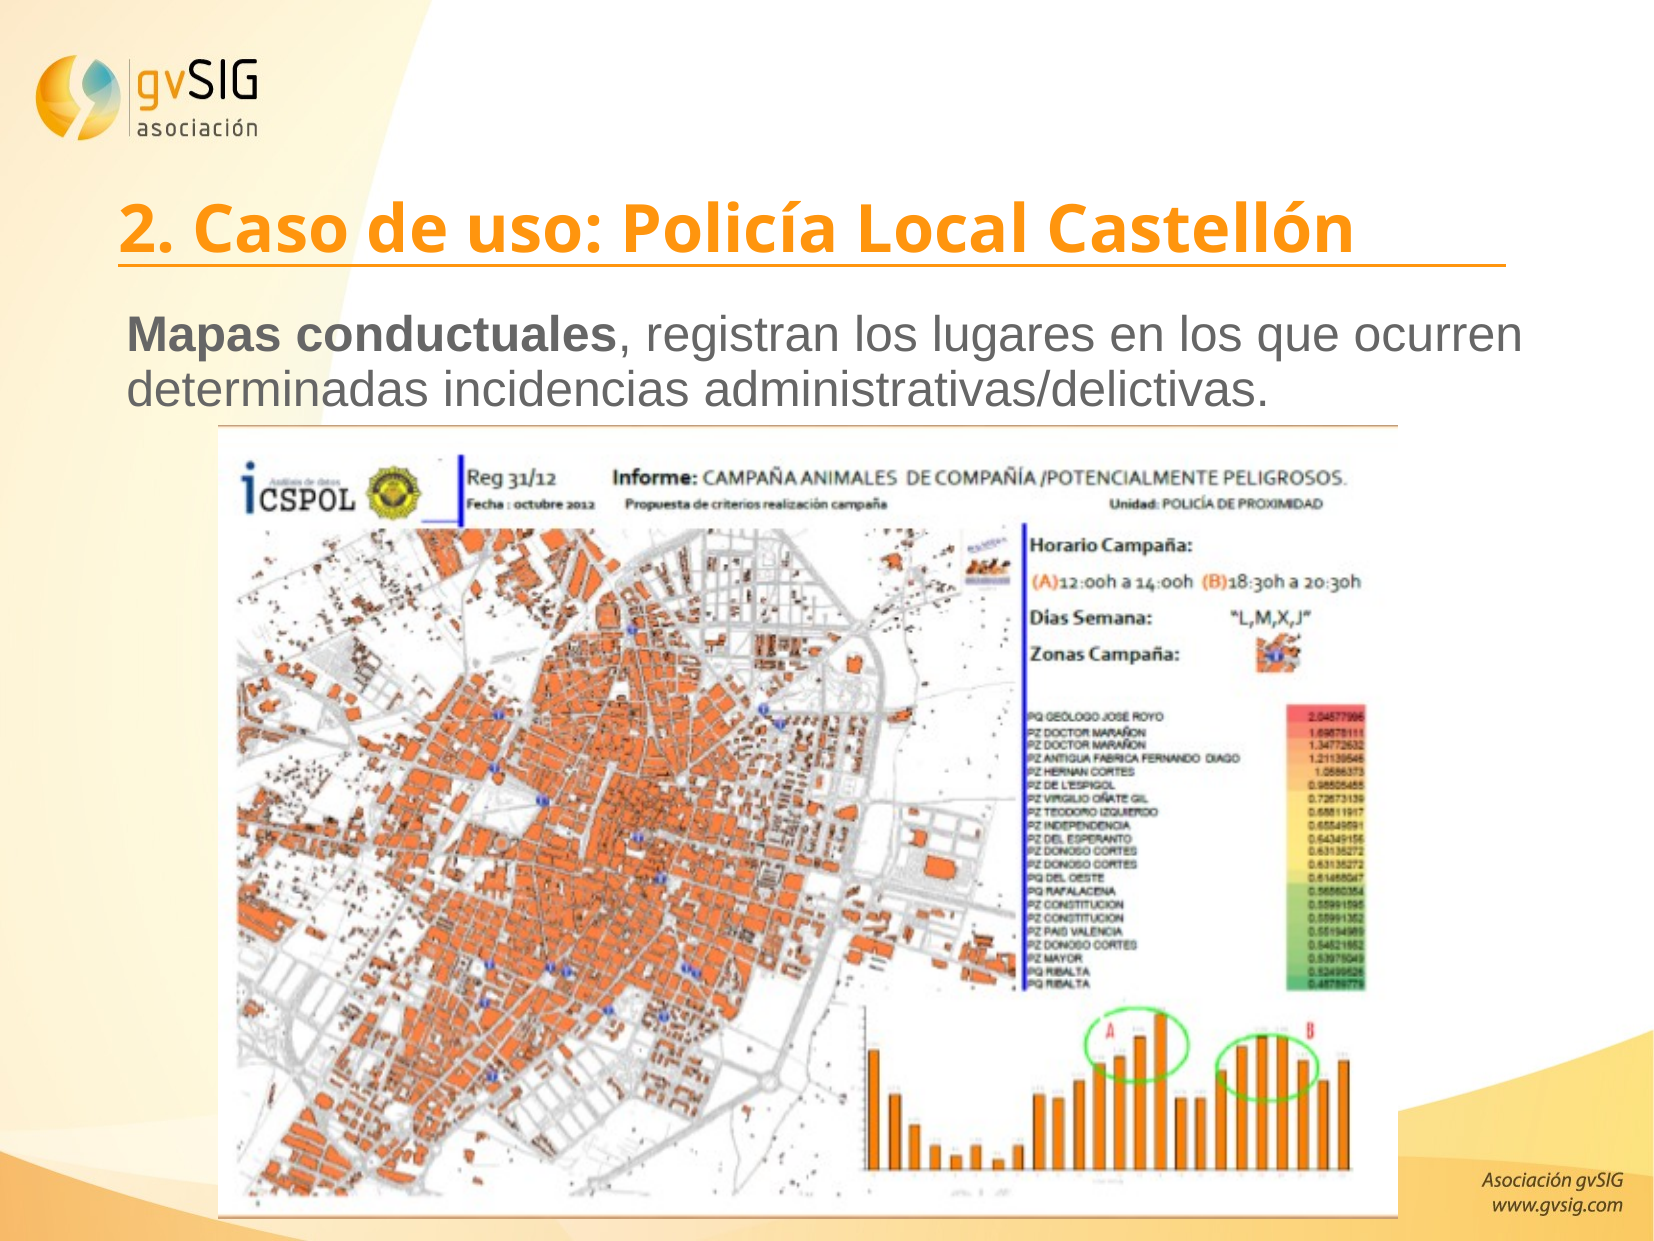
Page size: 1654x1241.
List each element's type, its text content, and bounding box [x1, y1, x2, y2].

title 2. Caso de uso: Policía Local Castellón [118, 177, 1607, 276]
text_box Mapas conductuales, registran los lugares en los que ocurren determinadas incidencias administrativas/delictivas. [111, 298, 1622, 426]
picture [0, 0, 1654, 1241]
